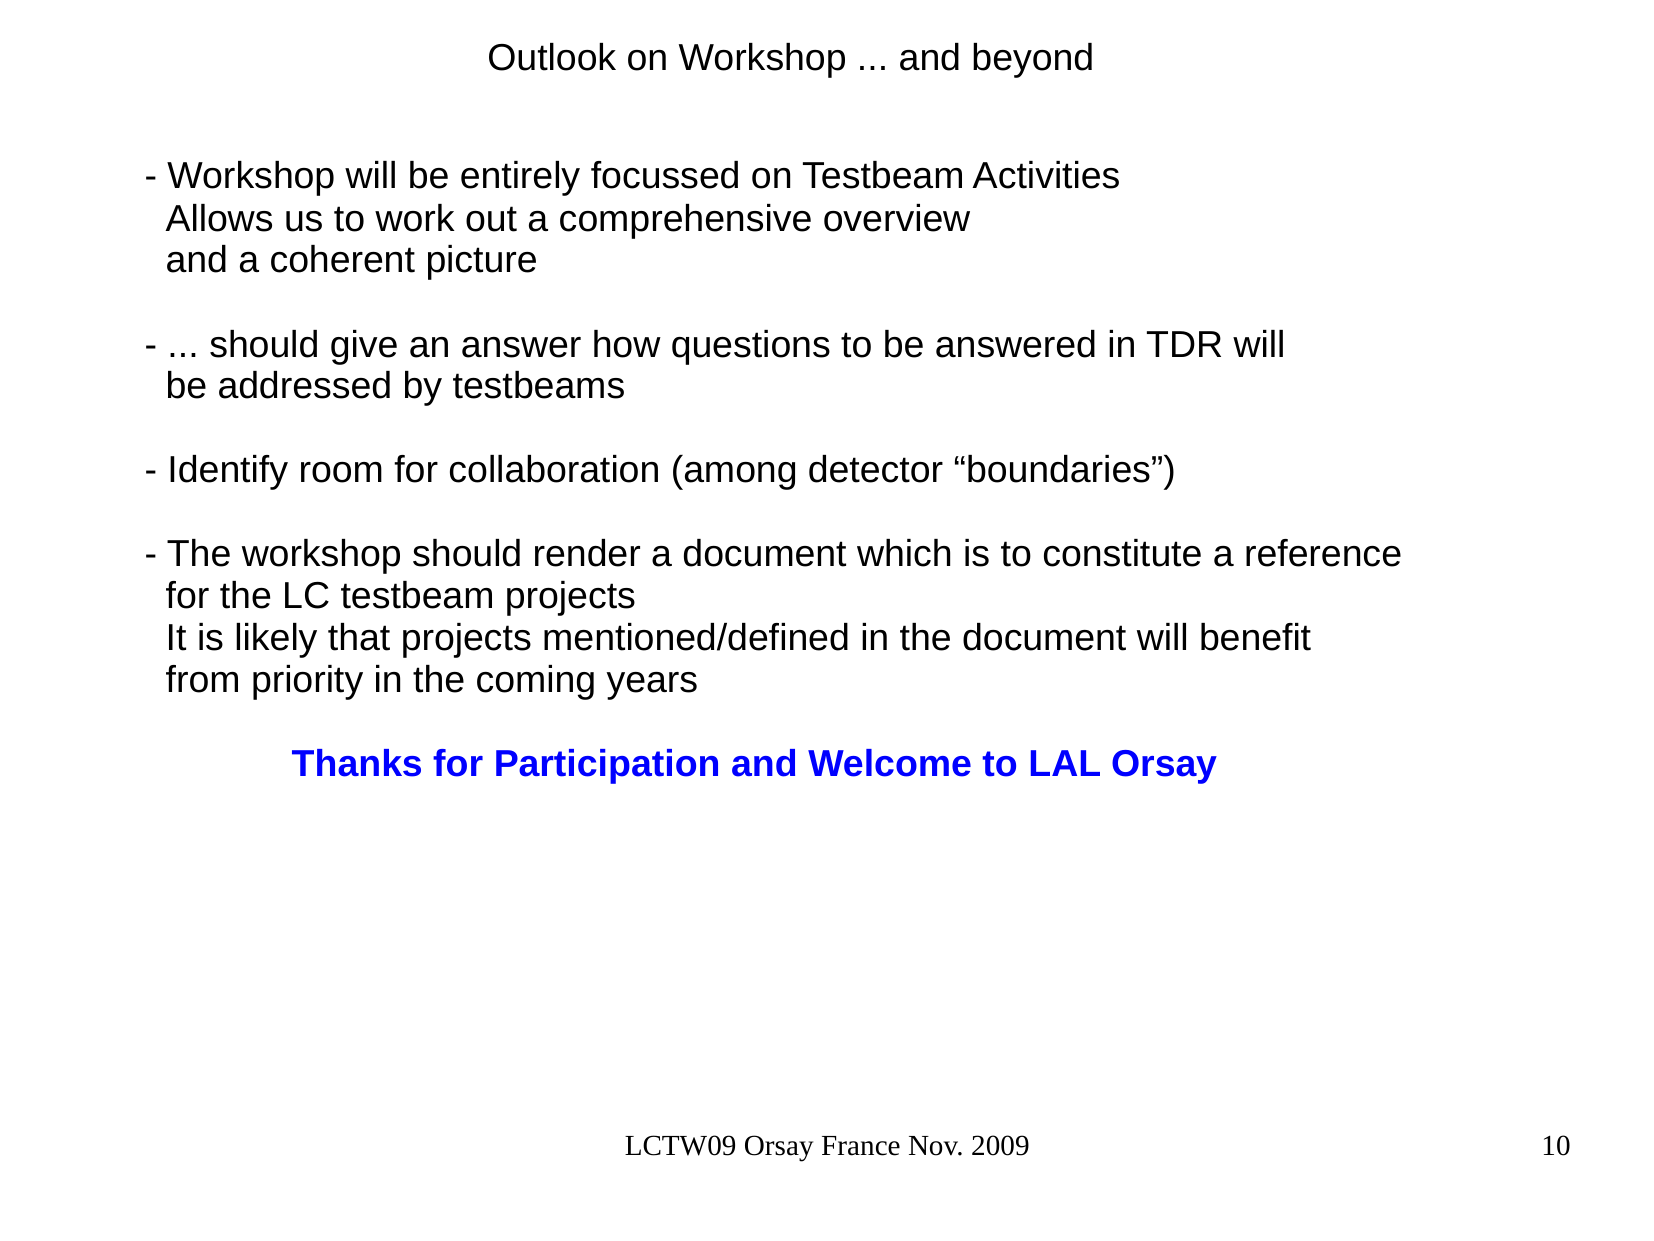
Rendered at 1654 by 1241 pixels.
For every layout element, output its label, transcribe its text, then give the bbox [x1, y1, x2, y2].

text_box Outlook on Workshop ... and beyond [472, 29, 1109, 101]
text_box - Workshop will be entirely focussed on Testbeam Activities Allows us to work out a comprehensive overview and a coherent picture - ... should give an answer how questions to be answered in TDR will be addressed by testbeams - Identify room for collaboration (among detector “boundaries”) - The workshop should render a document which is to constitute a reference for the LC testbeam projects It is likely that projects mentioned/defined in the document will benefit from priority in the coming years Thanks for Participation and Welcome to LAL Orsay [129, 147, 1418, 1000]
